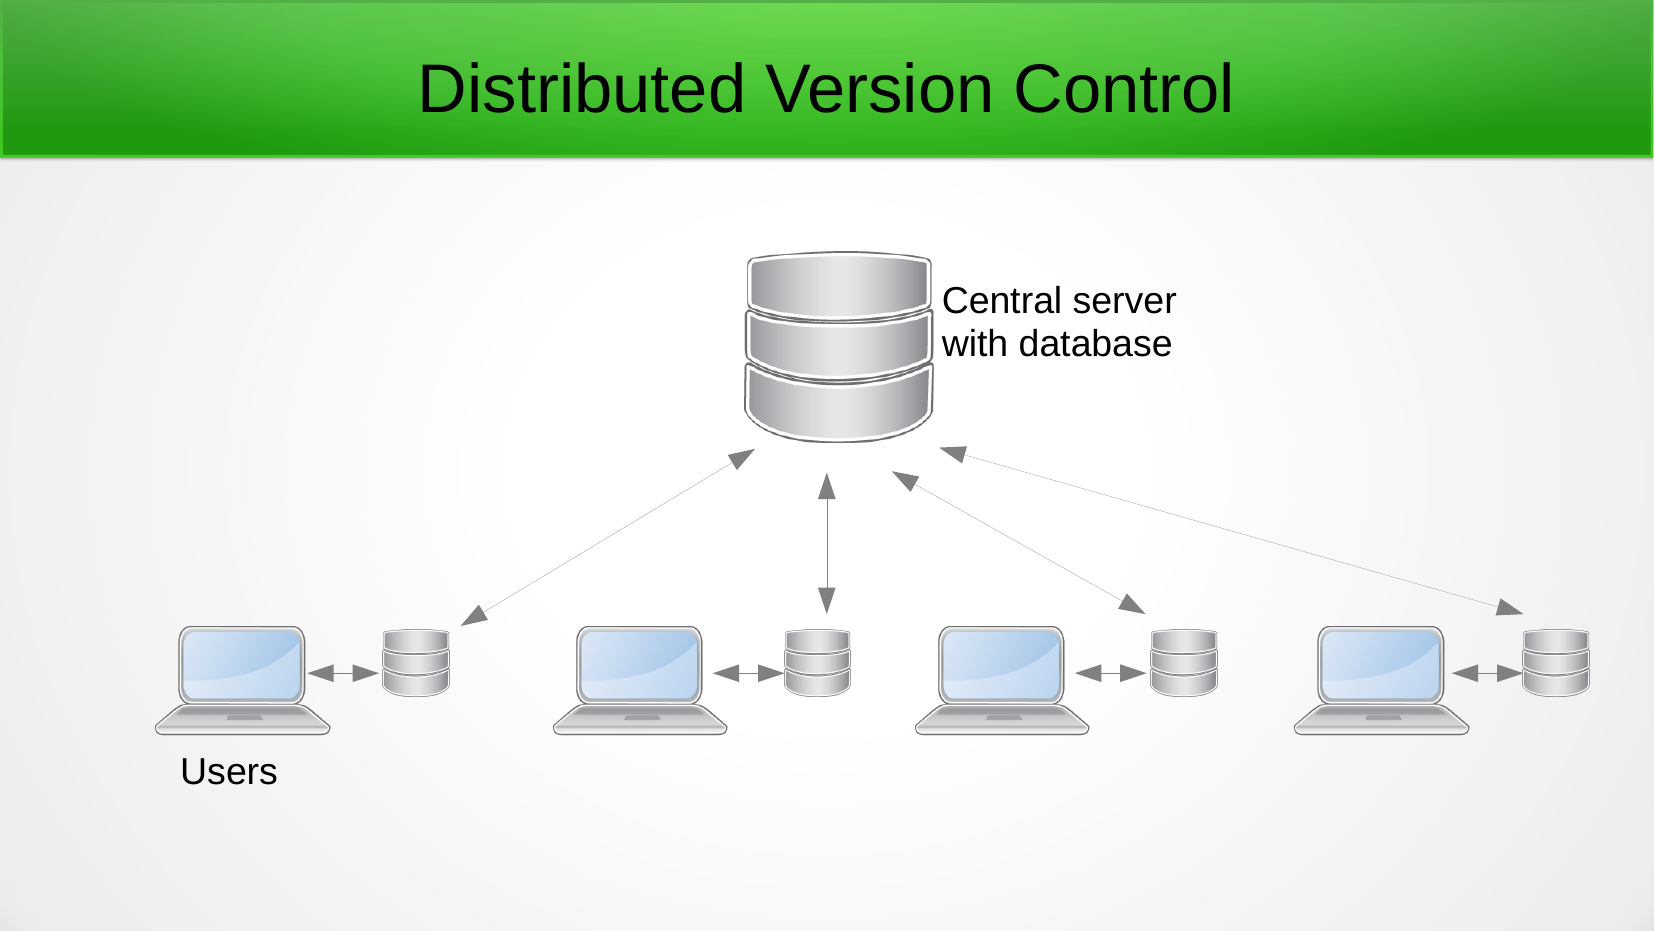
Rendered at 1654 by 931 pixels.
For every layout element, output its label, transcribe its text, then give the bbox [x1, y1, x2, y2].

picture [784, 629, 851, 697]
text_box Central server with database [934, 272, 1211, 372]
picture [1150, 629, 1218, 697]
picture [382, 629, 450, 697]
picture [147, 618, 338, 743]
text_box Users [165, 742, 544, 800]
picture [1286, 618, 1477, 743]
picture [1522, 629, 1590, 698]
title Distributed Version Control [82, 35, 1571, 142]
picture [545, 618, 735, 743]
picture [907, 618, 1097, 743]
picture [744, 251, 934, 443]
